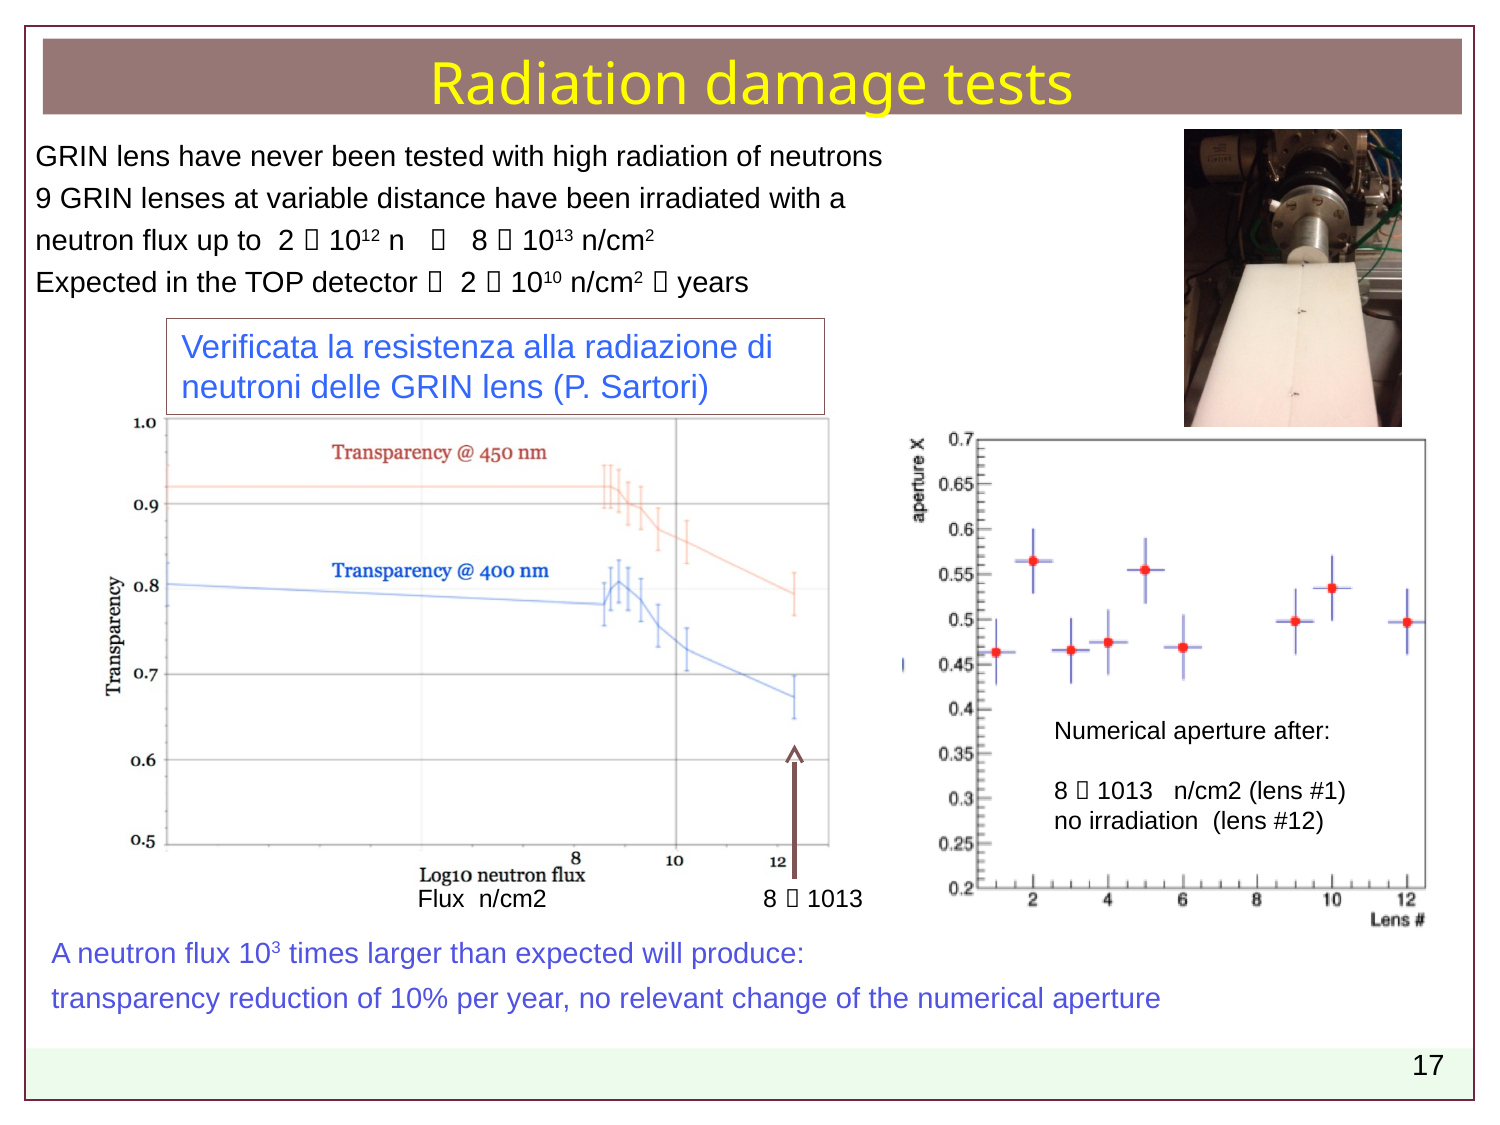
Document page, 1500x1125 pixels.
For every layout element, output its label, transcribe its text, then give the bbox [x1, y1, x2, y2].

text_box <number> [1397, 1038, 1498, 1112]
text_box A neutron flux 103 times larger than expected will produce: transparency reduction of 10% per year, no relevant change of the numerical aperture [36, 916, 1481, 1048]
picture [94, 408, 844, 894]
picture [902, 129, 1454, 916]
text_box Flux n/cm2 8  1013 [402, 874, 953, 916]
text_box Numerical aperture after: 8  1013 n/cm2 (lens #1) no irradiation (lens #12) [1039, 707, 1383, 844]
text_box Verificata la resistenza alla radiazione di neutroni delle GRIN lens (P. Sartori) [166, 318, 825, 415]
text_box Radiation damage tests [42, 38, 1462, 115]
text_box GRIN lens have never been tested with high radiation of neutrons 9 GRIN lenses at variable distance have been irradiated with a neutron flux up to 2  1012 n  8  1013 n/cm2 Expected in the TOP detector  2  1010 n/cm2  years [20, 123, 1488, 356]
